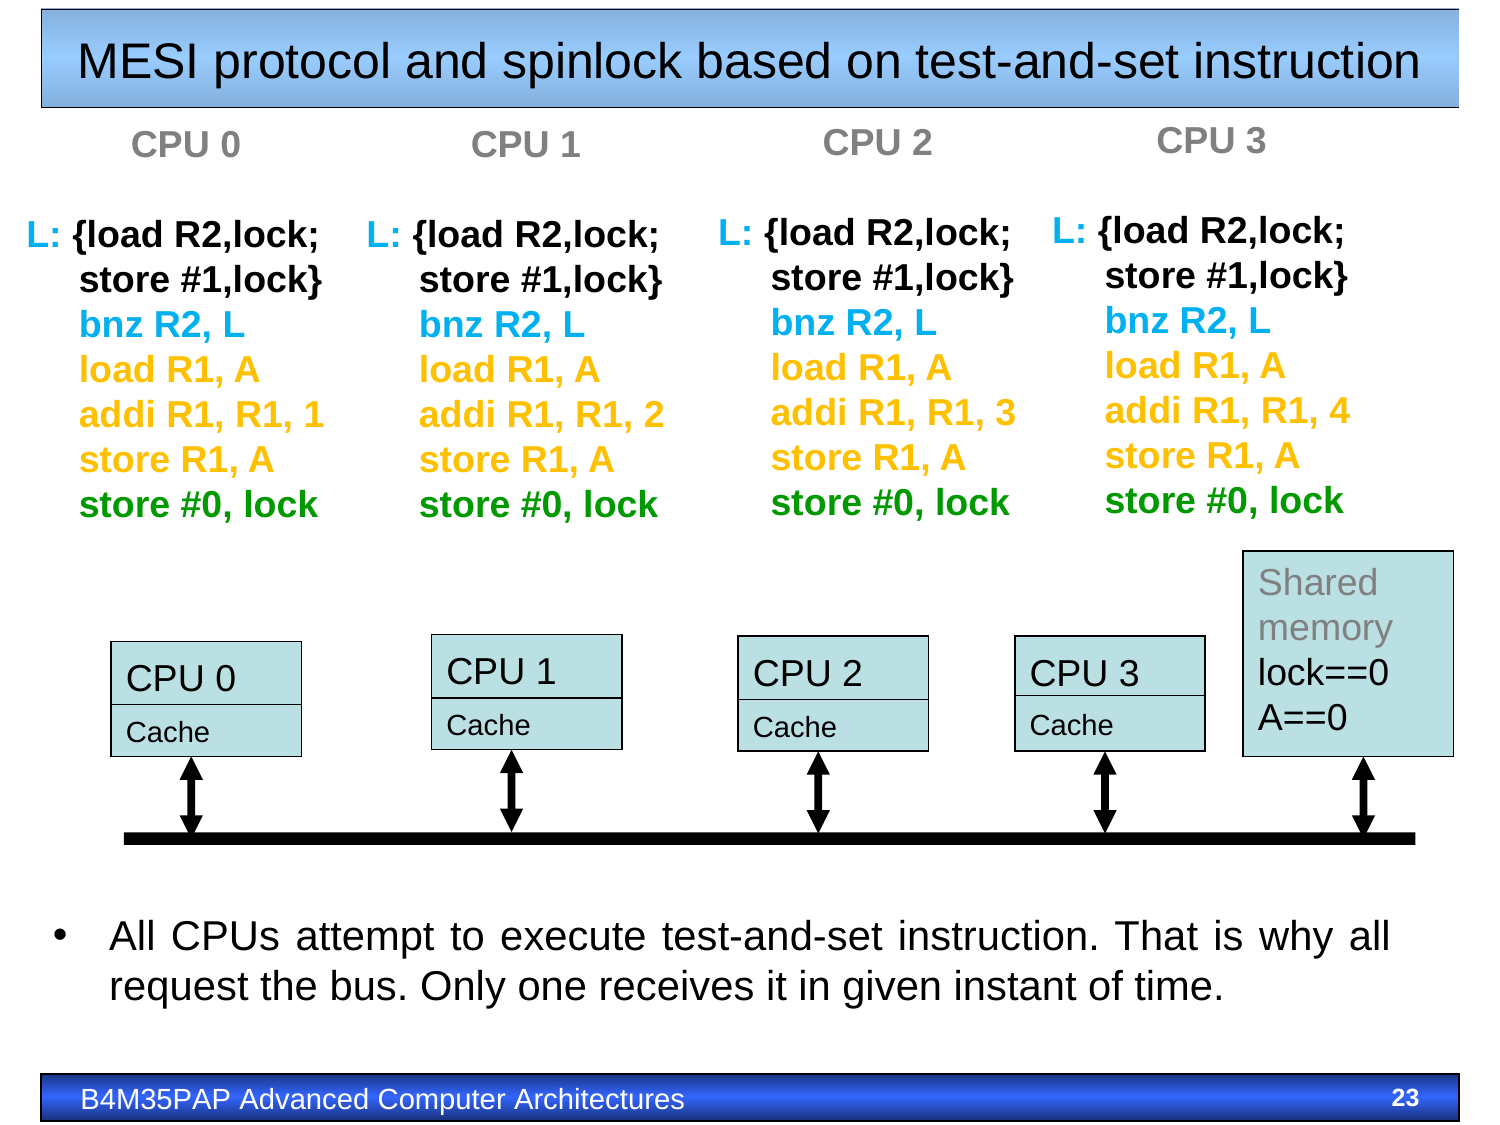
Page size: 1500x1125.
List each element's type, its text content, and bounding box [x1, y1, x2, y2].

text_box CPU 1 L: {load R2,lock; store #1,lock} bnz R2, L load R1, A addi R1, R1, 2 store R1, A store #0, lock [351, 112, 701, 533]
text_box CPU 1 [431, 634, 622, 697]
text_box Cache [1014, 695, 1206, 752]
text_box Cache [738, 699, 929, 752]
text_box CPU 2 L: {load R2,lock; store #1,lock} bnz R2, L load R1, A addi R1, R1, 3 store R1, A store #0, lock [703, 110, 1053, 531]
text_box Cache [111, 704, 302, 757]
text_box Shared memory lock==0 A==0 [1243, 550, 1454, 757]
text_box Cache [431, 697, 622, 750]
text_box CPU 3 L: {load R2,lock; store #1,lock} bnz R2, L load R1, A addi R1, R1, 4 store R1, A store #0, lock [1037, 108, 1386, 529]
text_box All CPUs attempt to execute test-and-set instruction. That is why all request the bus. Only one receives it in given instant of time. [38, 901, 1407, 1067]
title MESI protocol and spinlock based on test-and-set instruction [41, 8, 1459, 108]
text_box CPU 3 [1014, 636, 1206, 695]
text_box CPU 0 L: {load R2,lock; store #1,lock} bnz R2, L load R1, A addi R1, R1, 1 store R1, A store #0, lock [11, 112, 351, 533]
text_box CPU 0 [111, 641, 302, 704]
text_box CPU 2 [738, 636, 929, 699]
